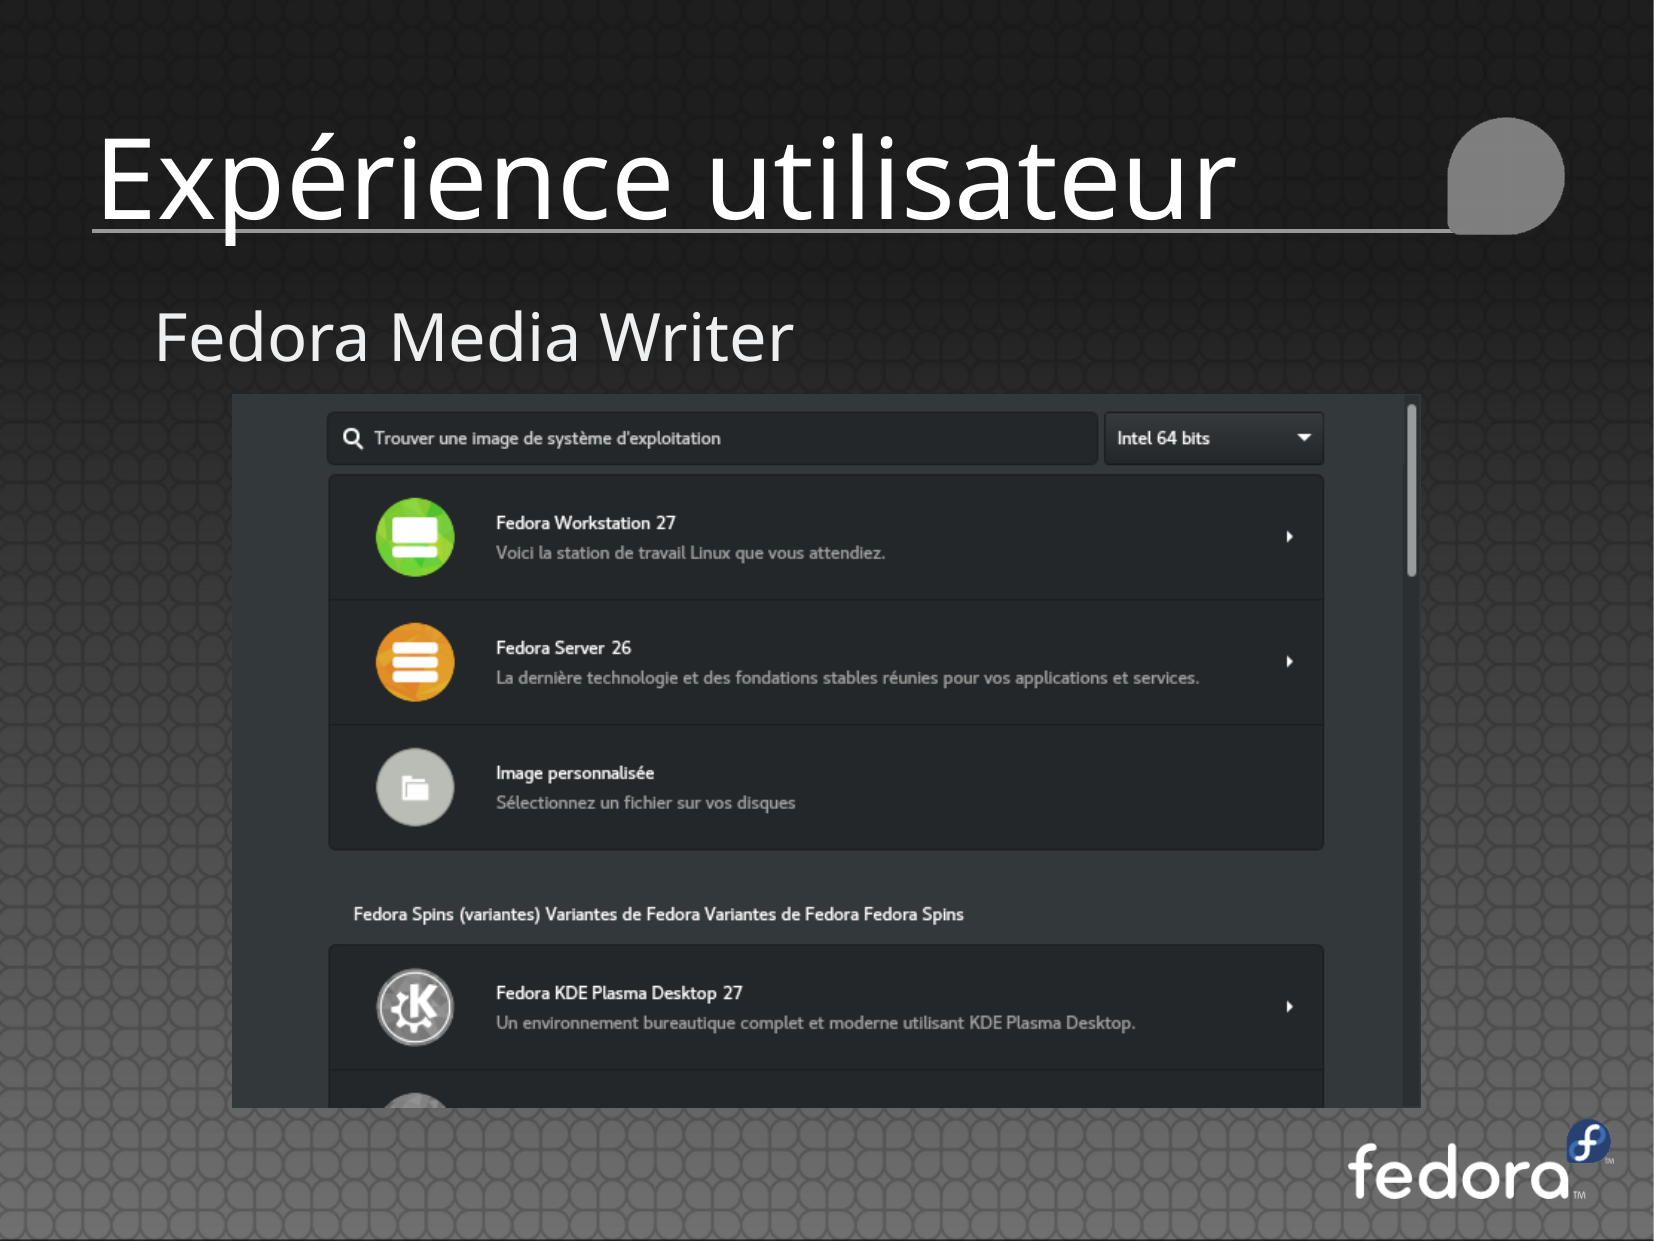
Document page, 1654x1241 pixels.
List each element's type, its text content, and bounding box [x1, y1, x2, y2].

title Expérience utilisateur [94, 100, 1426, 251]
list Fedora Media Writer [82, 290, 1571, 1227]
picture [0, 0, 1654, 1241]
